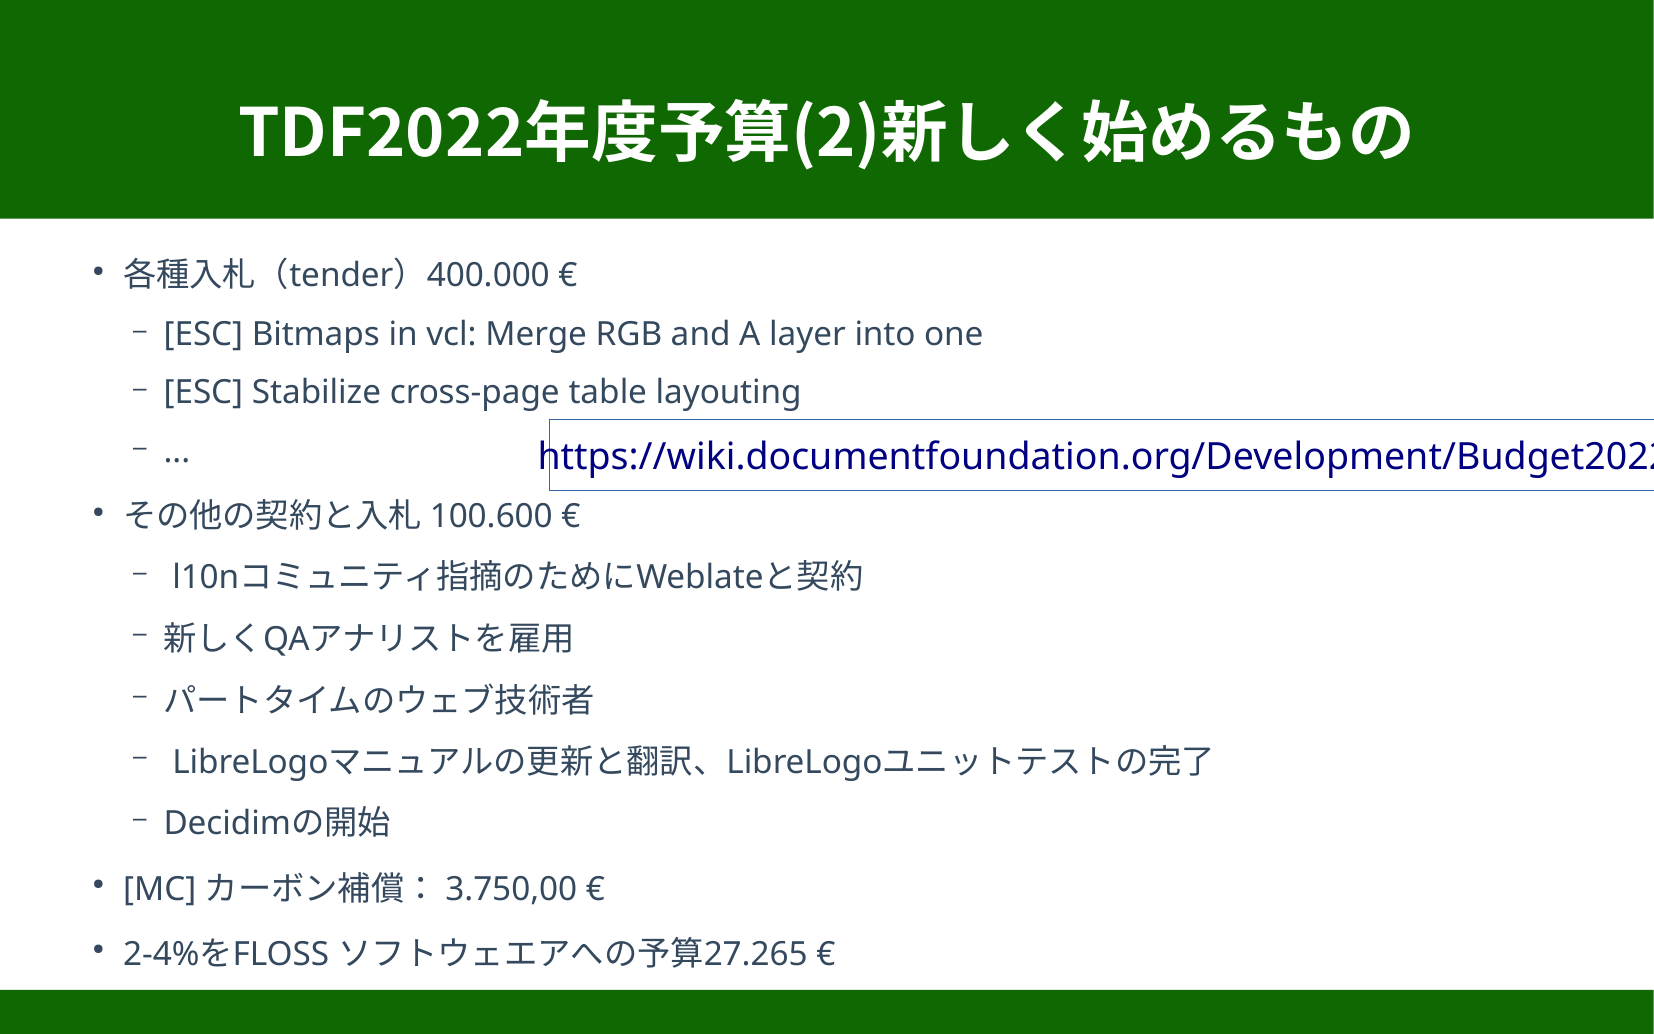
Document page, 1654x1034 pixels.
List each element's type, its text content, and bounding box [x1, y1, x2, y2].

text_box https://wiki.documentfoundation.org/Development/Budget2022 [549, 419, 1654, 491]
list 各種入札（tender）400.000 € [ESC] Bitmaps in vcl: Merge RGB and A layer into one [ESC] Stabilize cross-page table layouting ... その他の契約と入札 100.600 € l10nコミュニティ指摘のためにWeblateと契約 新しくQAアナリストを雇用 パートタイムのウェブ技術者 LibreLogoマニュアルの更新と翻訳、LibreLogoユニットテストの完了 Decidimの開始 [MC] カーボン補償： 3.750,00 € 2-4%をFLOSS ソフトウェエアへの予算27.265 € [82, 248, 1571, 981]
title TDF2022年度予算(2)新しく始めるもの [82, 41, 1571, 214]
